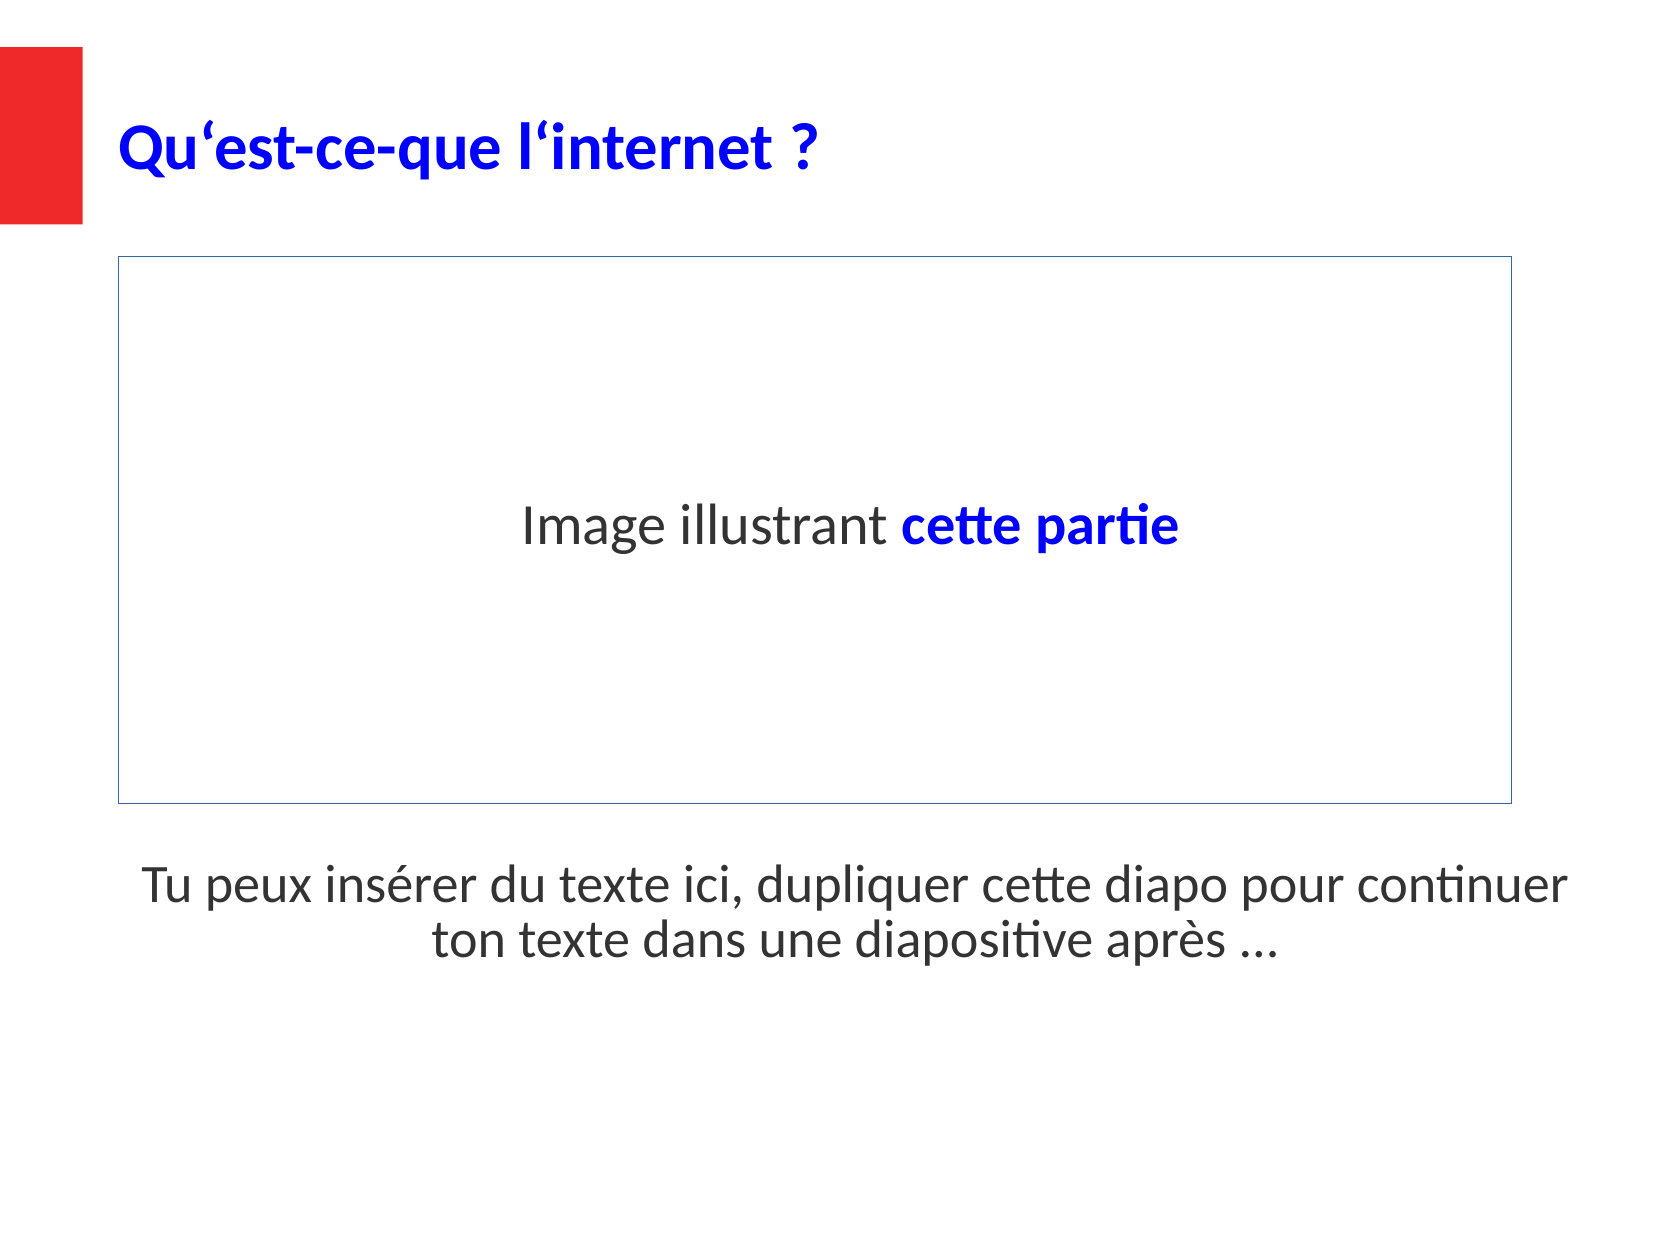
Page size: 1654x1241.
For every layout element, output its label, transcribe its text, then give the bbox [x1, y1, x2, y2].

list Tu peux insérer du texte ici, dupliquer cette diapo pour continuer ton texte dans une diapositive après ... [47, 862, 1595, 1075]
list Image illustrant cette partie [118, 256, 1512, 804]
title Qu‘est-ce-que l‘internet ? [118, 49, 1571, 257]
